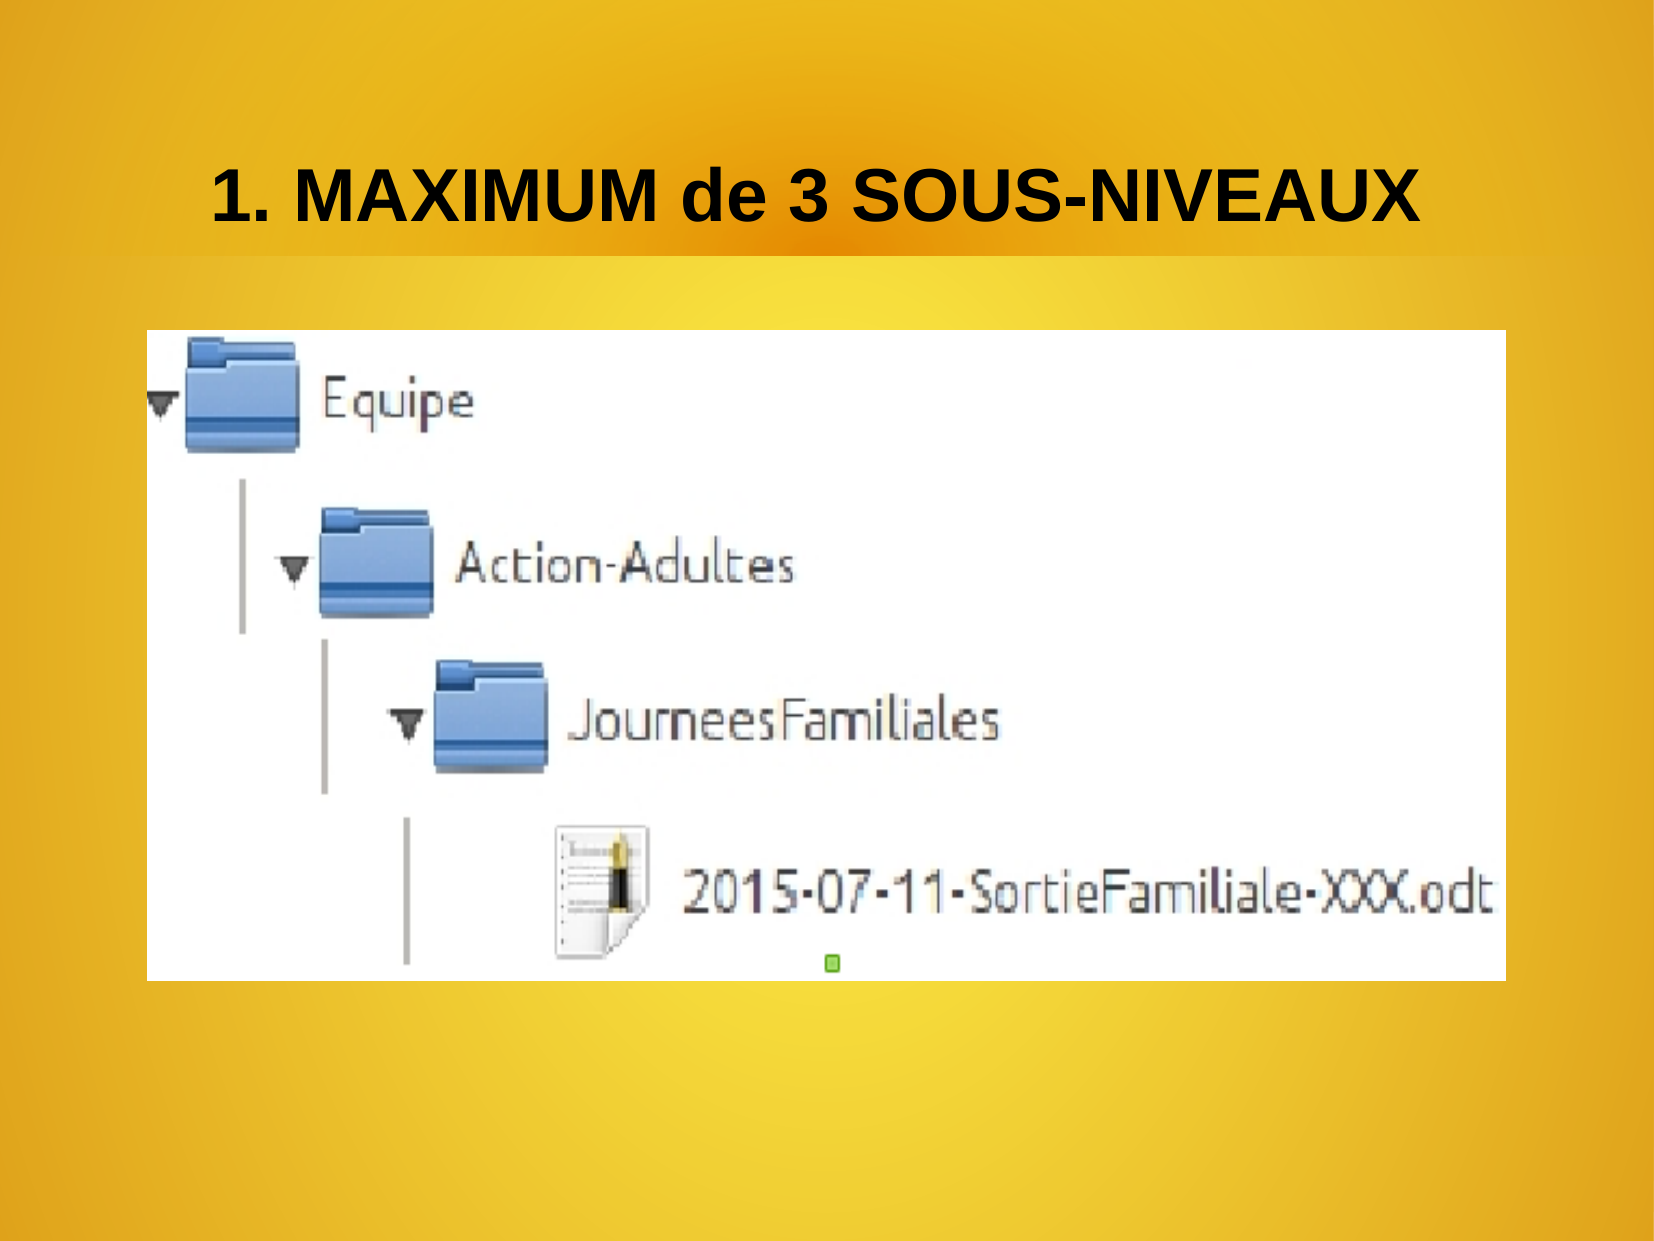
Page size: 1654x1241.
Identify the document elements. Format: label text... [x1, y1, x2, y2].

picture [147, 330, 1506, 981]
text_box 1. MAXIMUM de 3 SOUS-NIVEAUX [47, 153, 1607, 296]
